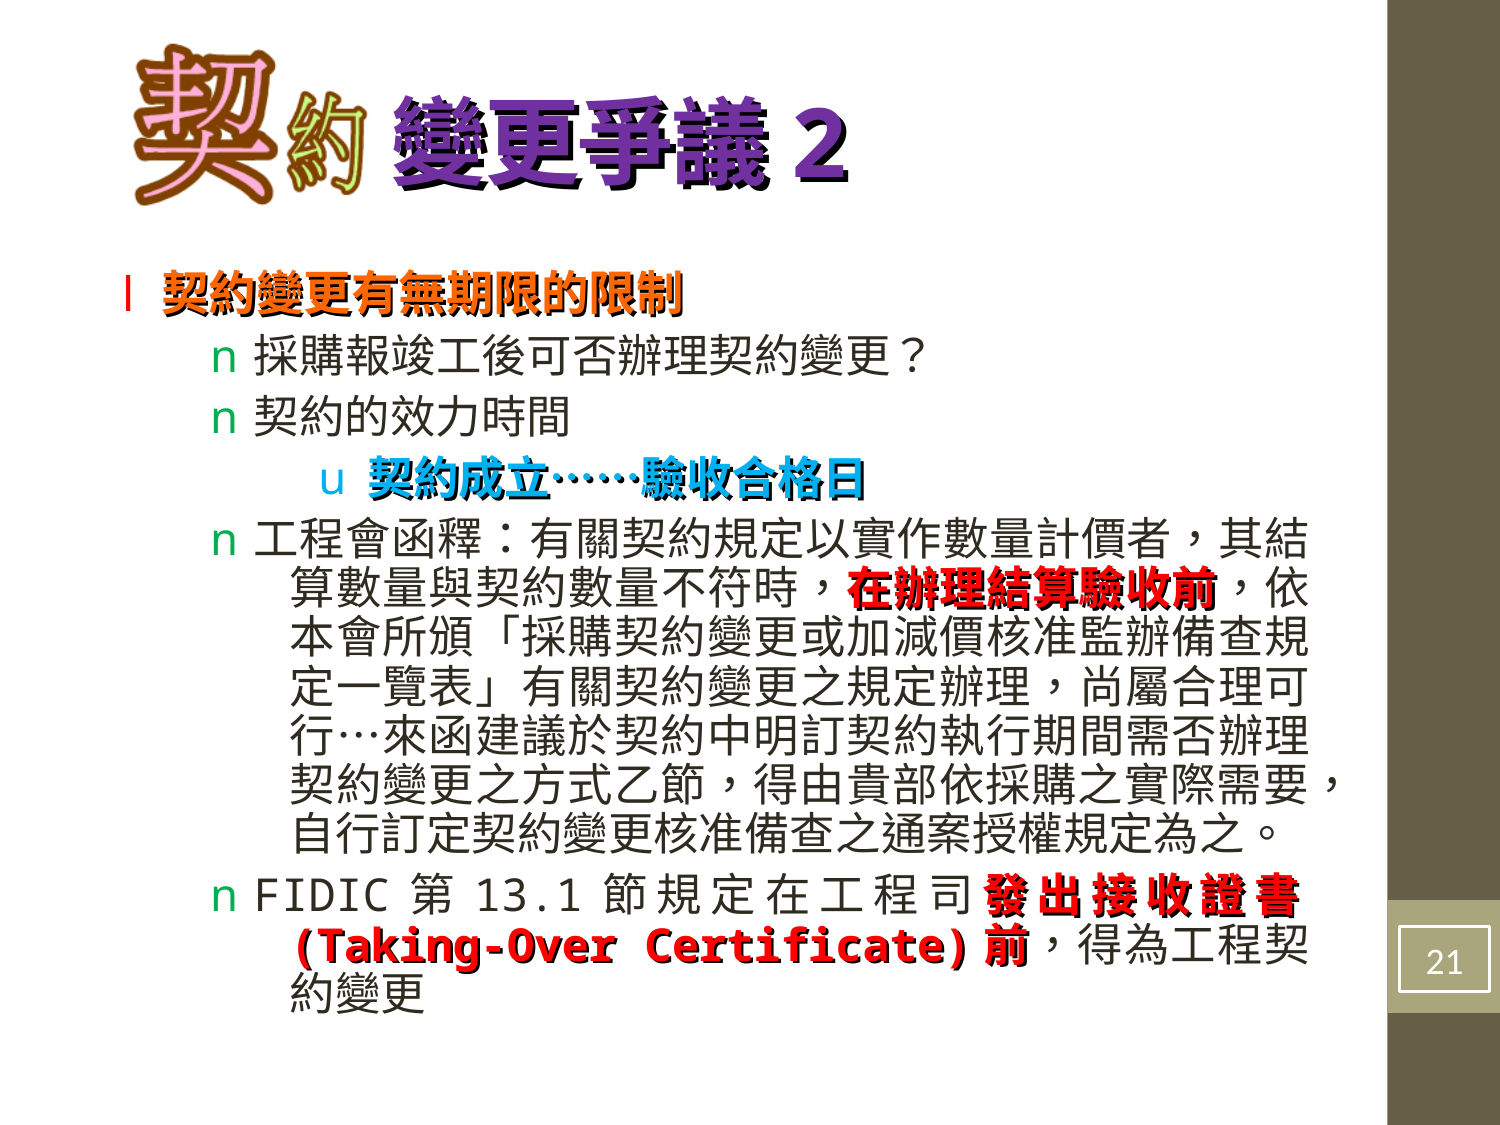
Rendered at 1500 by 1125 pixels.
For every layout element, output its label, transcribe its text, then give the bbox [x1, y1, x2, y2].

picture [112, 36, 380, 211]
list 契約變更有無期限的限制 採購報竣工後可否辦理契約變更？ 契約的效力時間 契約成立……驗收合格日 工程會函釋：有關契約規定以實作數量計價者，其結算數量與契約數量不符時，在辦理結算驗收前，依本會所頒「採購契約變更或加減價核准監辦備查規定一覽表」有關契約變更之規定辦理，尚屬合理可行…來函建議於契約中明訂契約執行期間需否辦理契約變更之方式乙節，得由貴部依採購之實際需要，自行訂定契約變更核准備查之通案授權規定為之。 FIDIC第13.1節規定在工程司發出接收證書(Taking-Over Certificate)前，得為工程契約變更 [75, 262, 1326, 1051]
title 變更爭議2 [75, 45, 1326, 233]
text_box 21 [1399, 926, 1490, 992]
